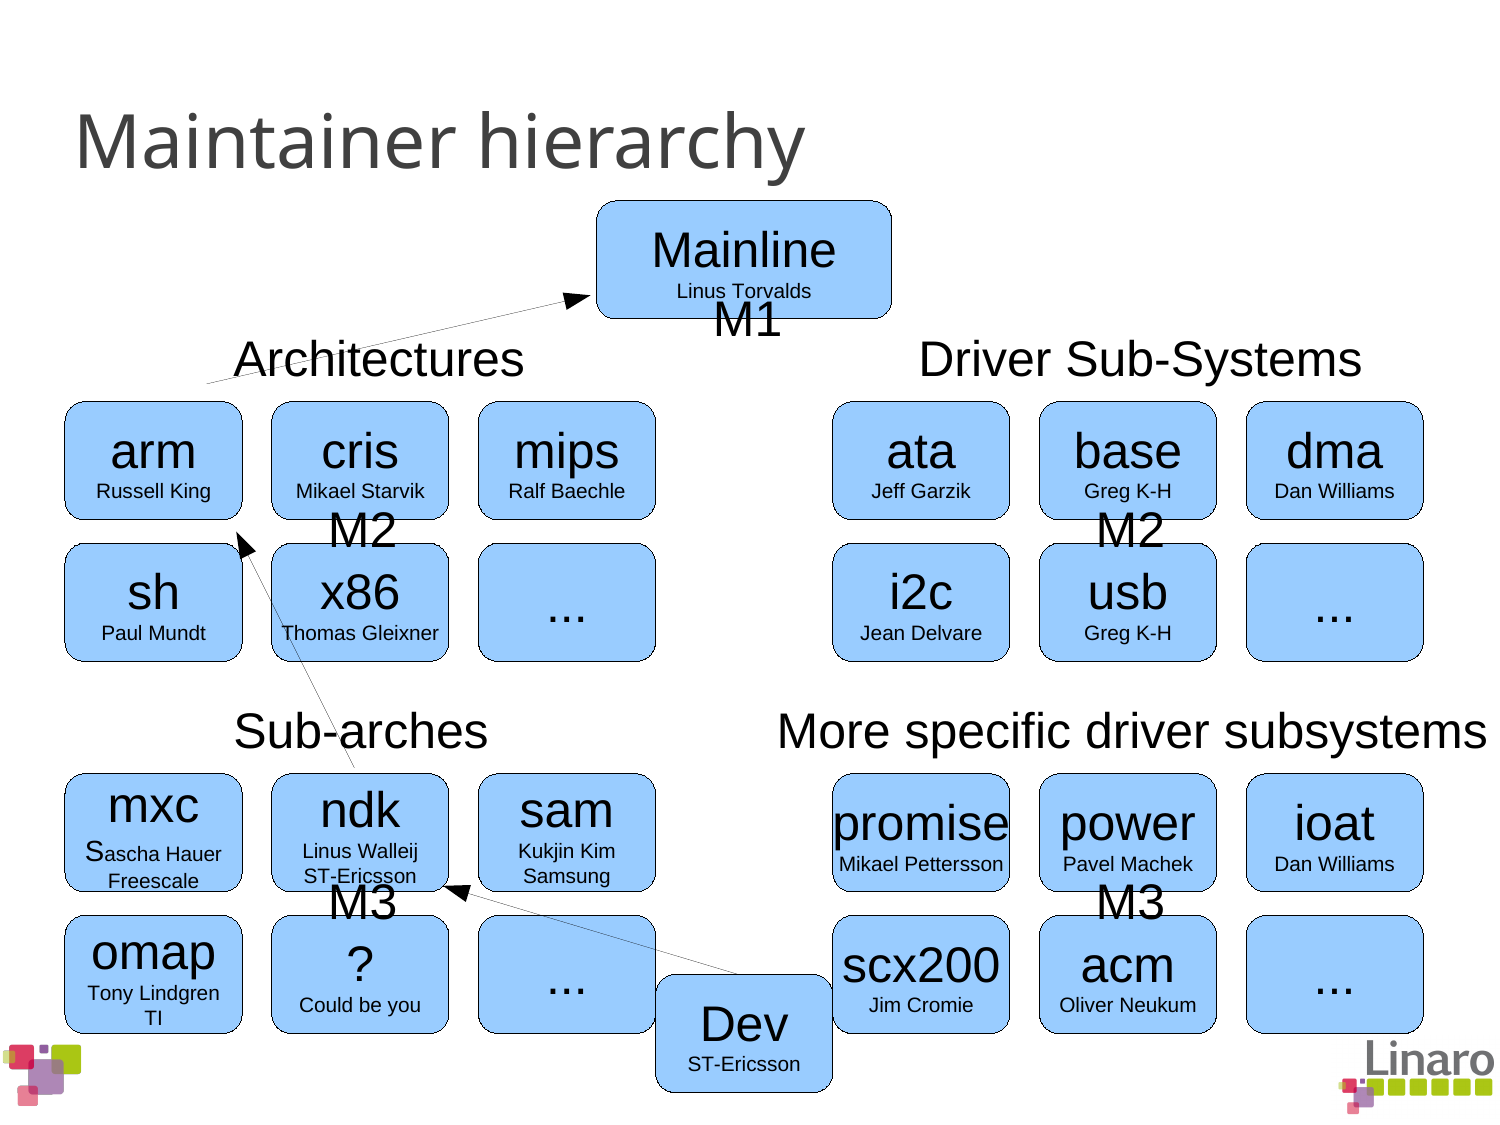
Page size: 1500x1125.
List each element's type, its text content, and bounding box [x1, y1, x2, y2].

text_box ... [1246, 915, 1424, 1034]
text_box ioat Dan Williams [1246, 773, 1424, 892]
text_box sam Kukjin Kim Samsung [478, 773, 656, 892]
text_box ... [1246, 543, 1424, 662]
text_box cris Mikael Starvik [271, 401, 449, 520]
text_box sh Paul Mundt [64, 543, 243, 662]
text_box ? Could be you [271, 915, 449, 1034]
text_box power Pavel Machek [1039, 773, 1217, 892]
text_box Mainline Linus Torvalds [596, 200, 892, 319]
text_box Driver Sub-Systems [903, 318, 1378, 394]
text_box x86 Thomas Gleixner [271, 543, 449, 662]
text_box arm Russell King [64, 401, 243, 520]
picture [0, 1041, 84, 1125]
text_box ... [478, 915, 656, 1034]
text_box More specific driver subsystems [761, 691, 1500, 766]
text_box Architectures [218, 318, 540, 394]
text_box base Greg K-H [1039, 401, 1217, 520]
text_box usb Greg K-H [1039, 543, 1217, 662]
title Maintainer hierarchy [59, 40, 1410, 237]
text_box promise Mikael Pettersson [832, 773, 1010, 892]
text_box M1 [698, 279, 798, 355]
text_box mxc Sascha Hauer Freescale [64, 773, 243, 892]
text_box Sub-arches [218, 691, 504, 766]
text_box i2c Jean Delvare [832, 543, 1010, 662]
text_box dma Dan Williams [1246, 401, 1424, 520]
picture [1331, 1035, 1500, 1119]
text_box omap Tony Lindgren TI [64, 915, 243, 1034]
text_box mips Ralf Baechle [478, 401, 656, 520]
text_box M2 [1080, 490, 1180, 566]
text_box M2 [313, 490, 413, 566]
text_box M3 [1080, 862, 1181, 938]
text_box scx200 Jim Cromie [832, 915, 1010, 1034]
text_box ata Jeff Garzik [832, 401, 1010, 520]
text_box ndk Linus Walleij ST-Ericsson [271, 773, 449, 892]
text_box Dev ST-Ericsson [655, 974, 833, 1093]
text_box ... [478, 543, 656, 662]
text_box acm Oliver Neukum [1039, 915, 1217, 1034]
text_box M3 [313, 862, 413, 938]
